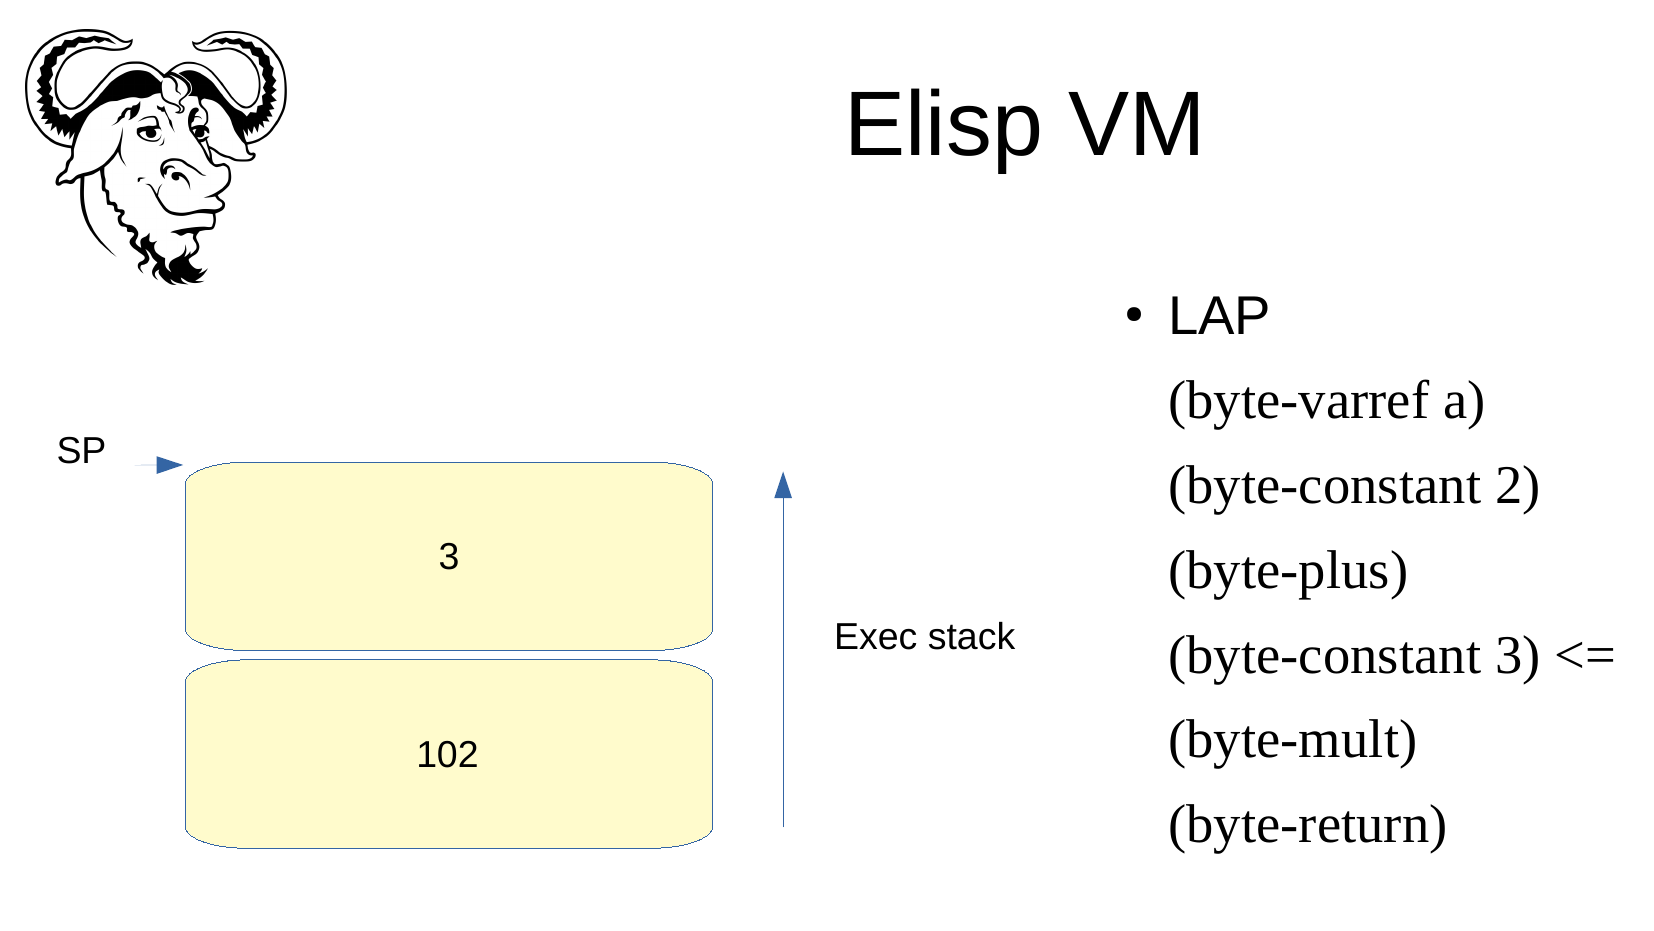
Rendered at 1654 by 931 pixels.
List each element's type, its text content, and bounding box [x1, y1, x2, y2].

list LAP (byte-varref a) (byte-constant 2) (byte-plus) (byte-constant 3) <= (byte-mult) (byte-return) [1110, 285, 1621, 856]
text_box 3 [185, 462, 713, 651]
picture [25, 29, 287, 285]
text_box SP [41, 422, 135, 508]
title Elisp VM [480, 37, 1571, 211]
text_box Exec stack [819, 608, 1096, 694]
text_box 102 [185, 659, 713, 849]
